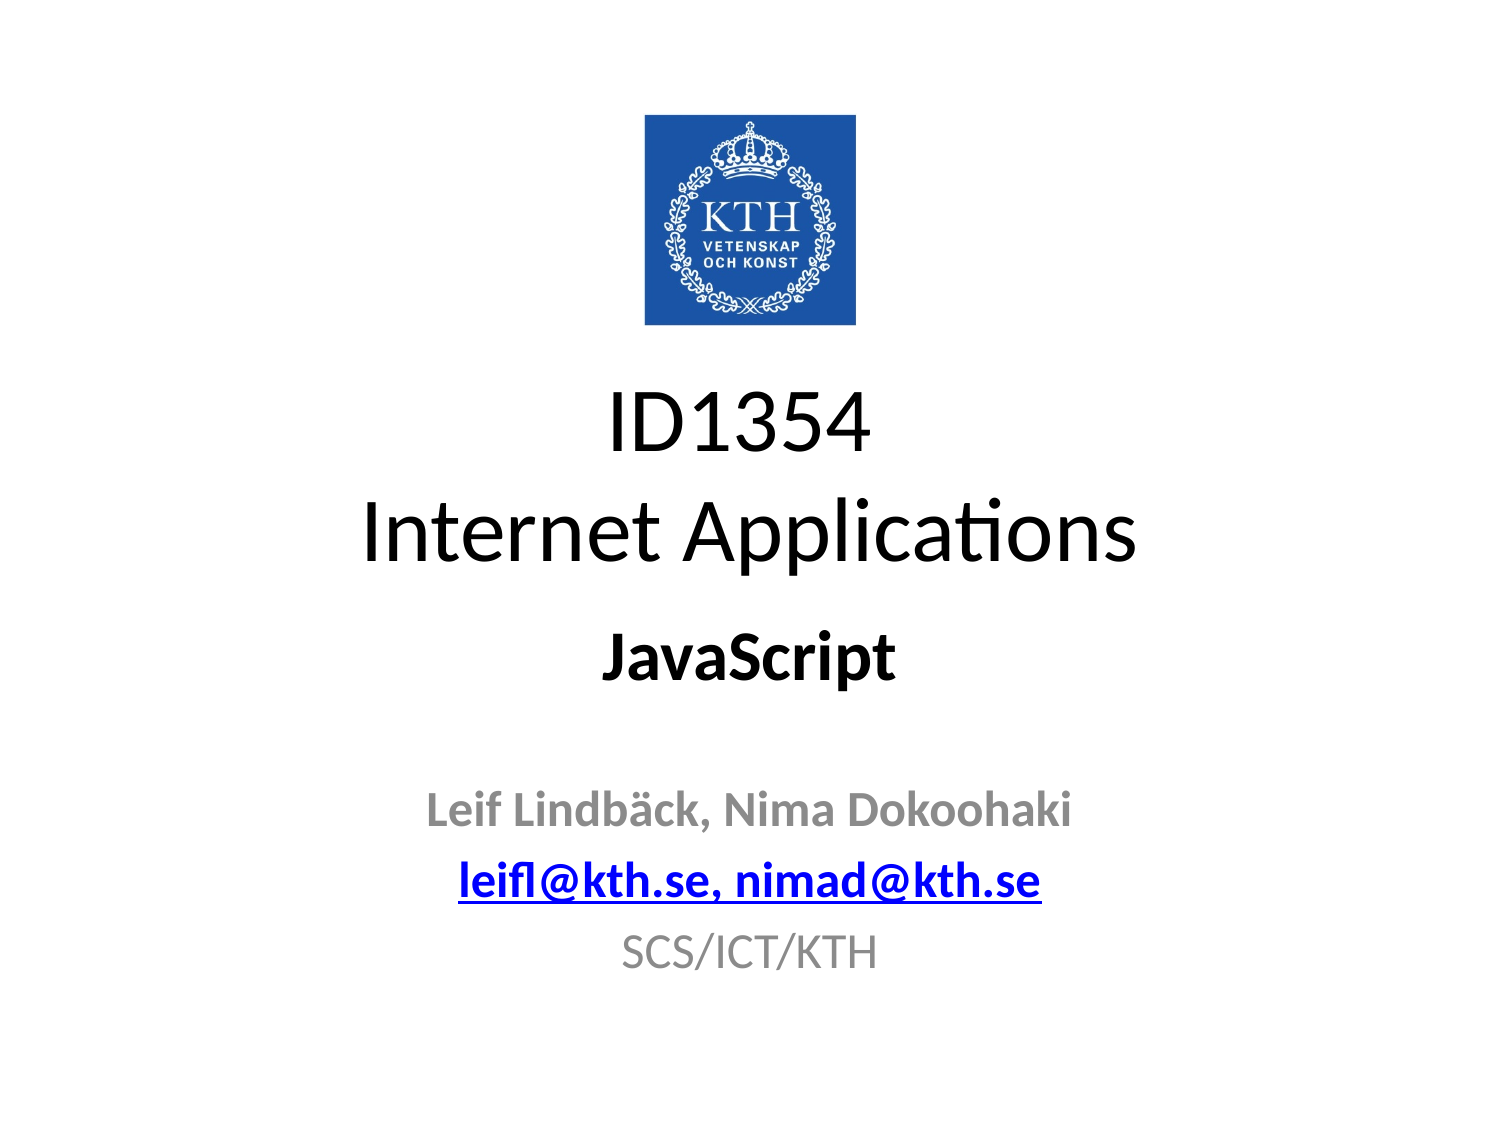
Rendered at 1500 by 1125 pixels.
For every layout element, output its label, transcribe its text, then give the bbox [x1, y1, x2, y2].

text_box JavaScript Leif Lindbäck, Nima Dokoohaki leifl@kth.se, nimad@kth.se SCS/ICT/KTH [225, 602, 1276, 1059]
title ID1354 Internet Applications [112, 349, 1388, 591]
picture [643, 113, 857, 326]
